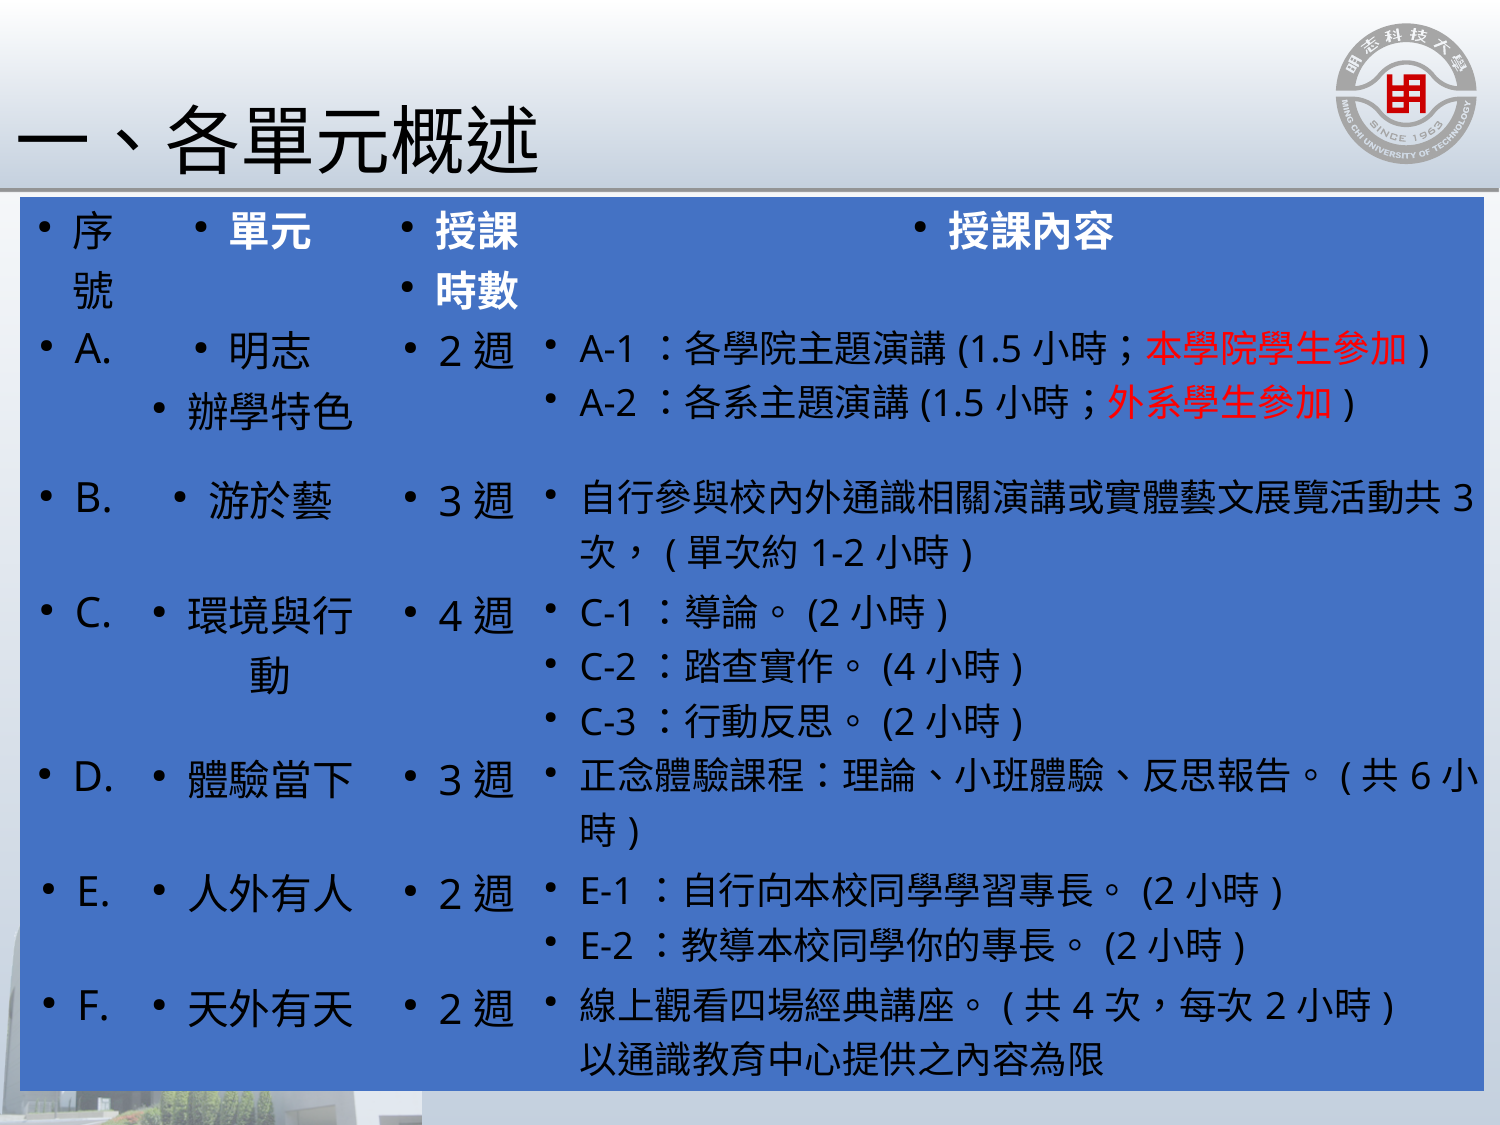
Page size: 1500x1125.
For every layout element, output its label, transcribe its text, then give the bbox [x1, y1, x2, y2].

table_cell C. [20, 583, 131, 746]
table_cell B. [20, 468, 131, 583]
table_cell 自行參與校內外通識相關演講或實體藝文展覽活動共3次，(單次約1-2小時) [544, 468, 1484, 583]
table_cell 2週 [375, 318, 544, 468]
table_cell 3週 [375, 746, 544, 861]
table_cell 2週 [375, 976, 544, 1091]
table_cell 2週 [375, 861, 544, 976]
table_cell 4週 [375, 583, 544, 746]
table_cell 游於藝 [131, 468, 375, 583]
table_cell A-1：各學院主題演講(1.5小時；本學院學生參加) A-2：各系主題演講(1.5小時；外系學生參加) [544, 318, 1484, 468]
table_cell 正念體驗課程：理論、小班體驗、反思報告。(共6小時) [544, 746, 1484, 861]
text_box [1277, 1091, 1401, 1103]
text_box 一、各單元概述 [0, 45, 1500, 233]
table_cell 天外有天 [131, 976, 375, 1091]
table_header 授課 時數 [375, 233, 544, 318]
table_cell E-1：自行向本校同學學習專長。(2小時) E-2：教導本校同學你的專長。(2小時) [544, 861, 1484, 976]
table_header 單元 [131, 233, 375, 318]
table_cell 體驗當下 [131, 746, 375, 861]
table_cell E. [20, 861, 131, 976]
table_cell C-1：導論。(2小時) C-2：踏查實作。(4小時) C-3：行動反思。(2小時) [544, 583, 1484, 746]
table_header 授課內容 [544, 233, 1484, 318]
text_box 2010 ©, All rights reserved to Ming Chi University of Technology [93, 1091, 1231, 1102]
table_cell 線上觀看四場經典講座。(共4次，每次2小時) 以通識教育中心提供之內容為限 [544, 976, 1484, 1091]
table_cell 3週 [375, 468, 544, 583]
table_cell 環境與行動 [131, 583, 375, 746]
table_cell 明志 辦學特色 [131, 318, 375, 468]
table_cell D. [20, 746, 131, 861]
table_cell 人外有人 [131, 861, 375, 976]
table_cell F. [20, 976, 131, 1091]
table_cell A. [20, 318, 131, 468]
table_header 序號 [20, 233, 131, 318]
